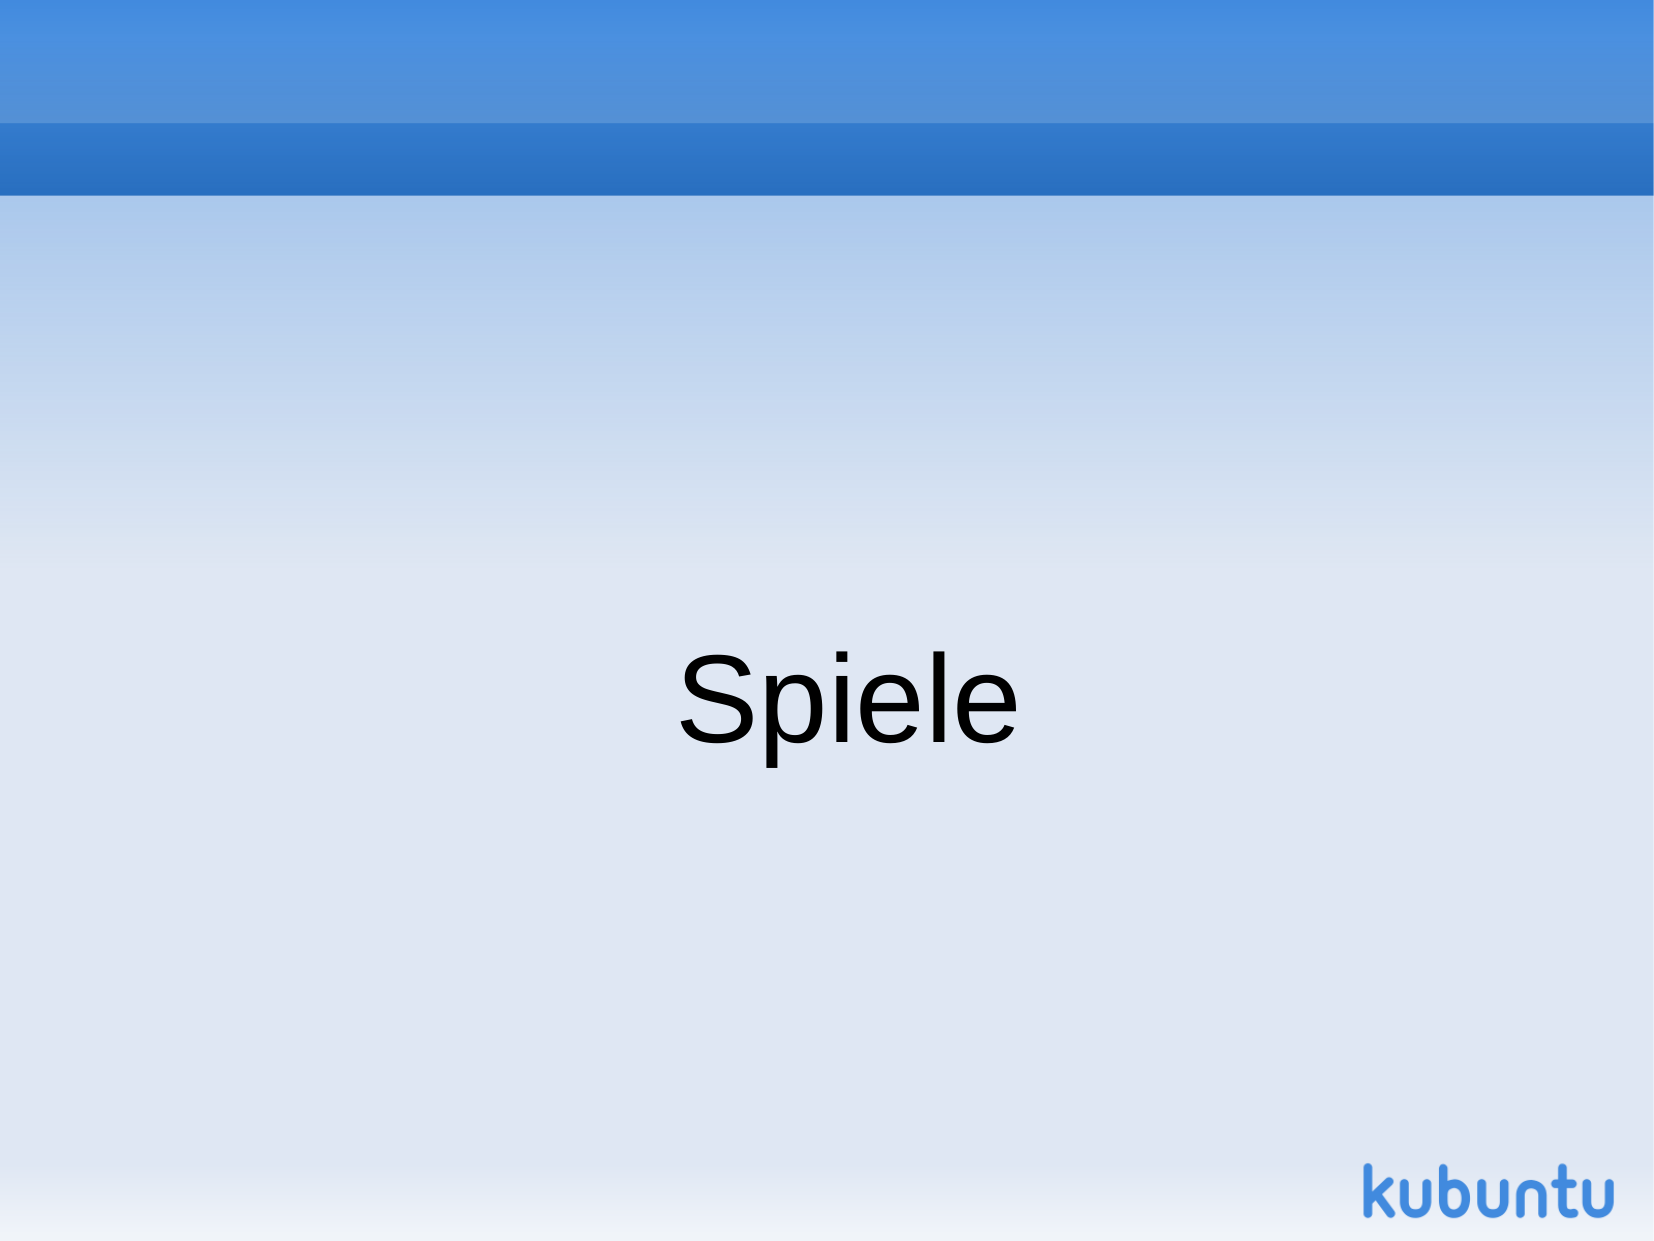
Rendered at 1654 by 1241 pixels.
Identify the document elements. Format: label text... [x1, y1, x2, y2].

subtitle Spiele [82, 290, 1571, 1109]
picture [0, 0, 1654, 1241]
